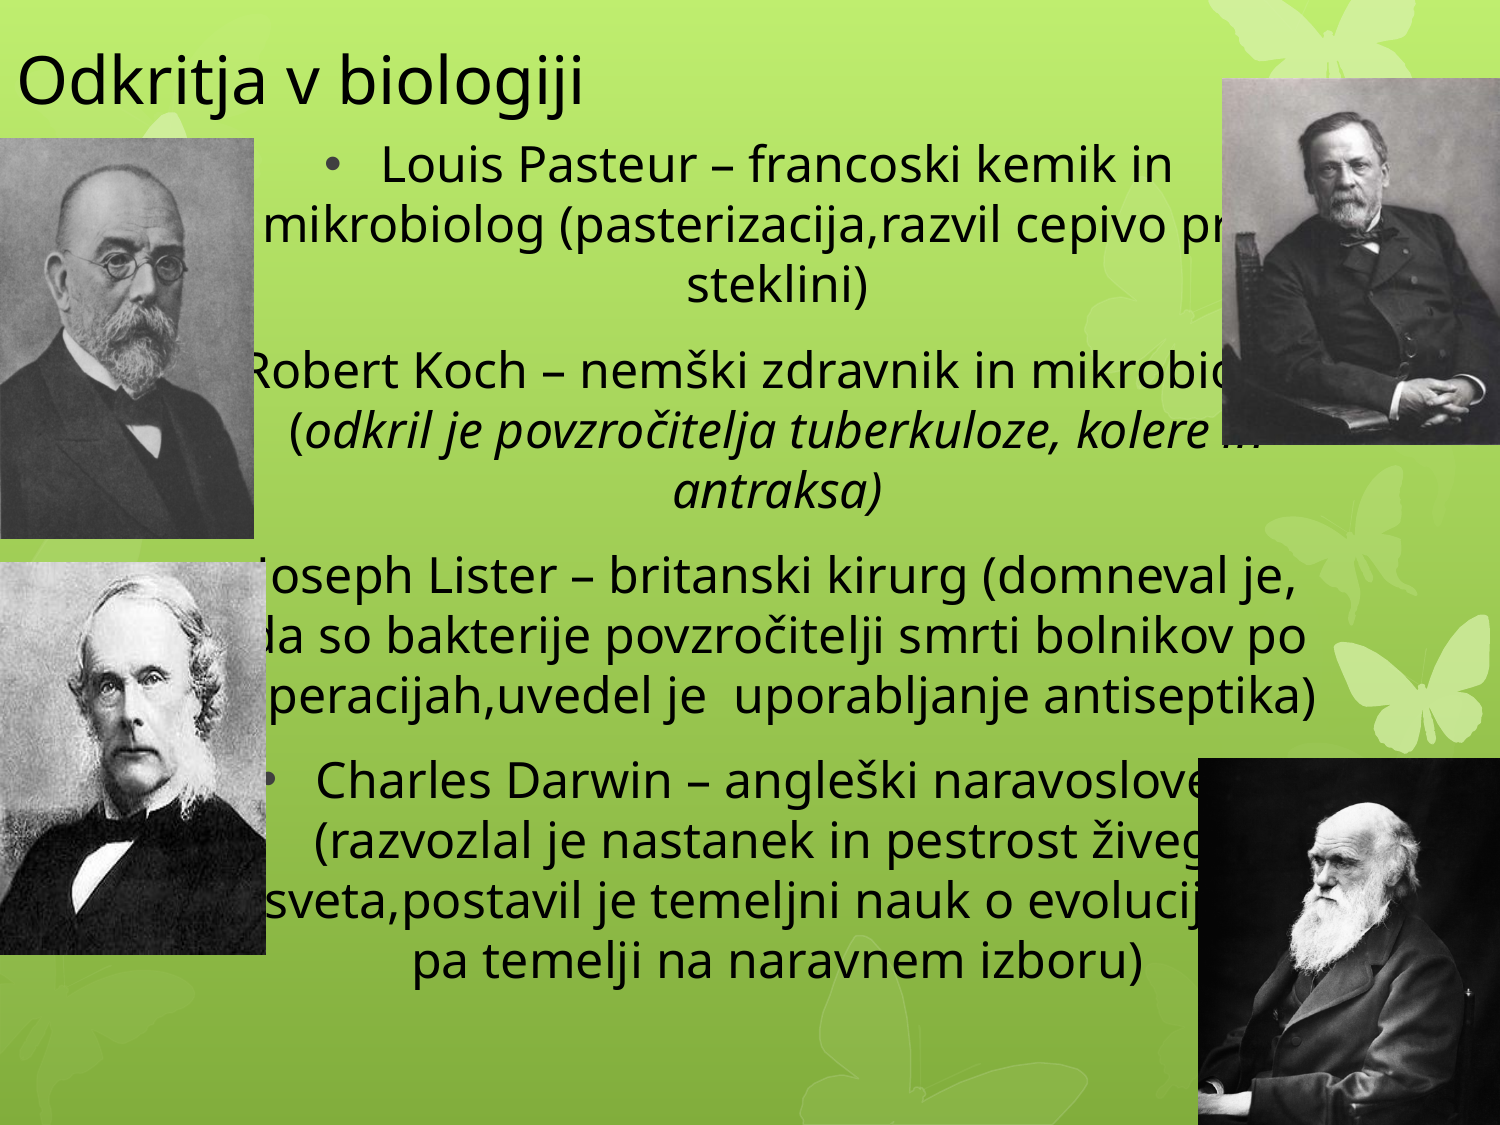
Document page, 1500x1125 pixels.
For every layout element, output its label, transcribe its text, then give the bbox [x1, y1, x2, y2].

picture [1222, 78, 1500, 445]
picture [0, 138, 254, 539]
picture [0, 562, 266, 955]
title Odkritja v biologiji [1, 4, 1170, 126]
list Louis Pasteur – francoski kemik in mikrobiolog (pasterizacija,razvil cepivo proti steklini) Robert Koch – nemški zdravnik in mikrobiolog (odkril je povzročitelja tuberkuloze, kolere in antraksa) Joseph Lister – britanski kirurg (domneval je, da so bakterije povzročitelji smrti bolnikov po operacijah,uvedel je uporabljanje antiseptika) Charles Darwin – angleški naravoslovec (razvozlal je nastanek in pestrost živega sveta,postavil je temeljni nauk o evoluciji, ta pa temelji na naravnem izboru) [165, 125, 1334, 1094]
picture [1198, 758, 1500, 1125]
